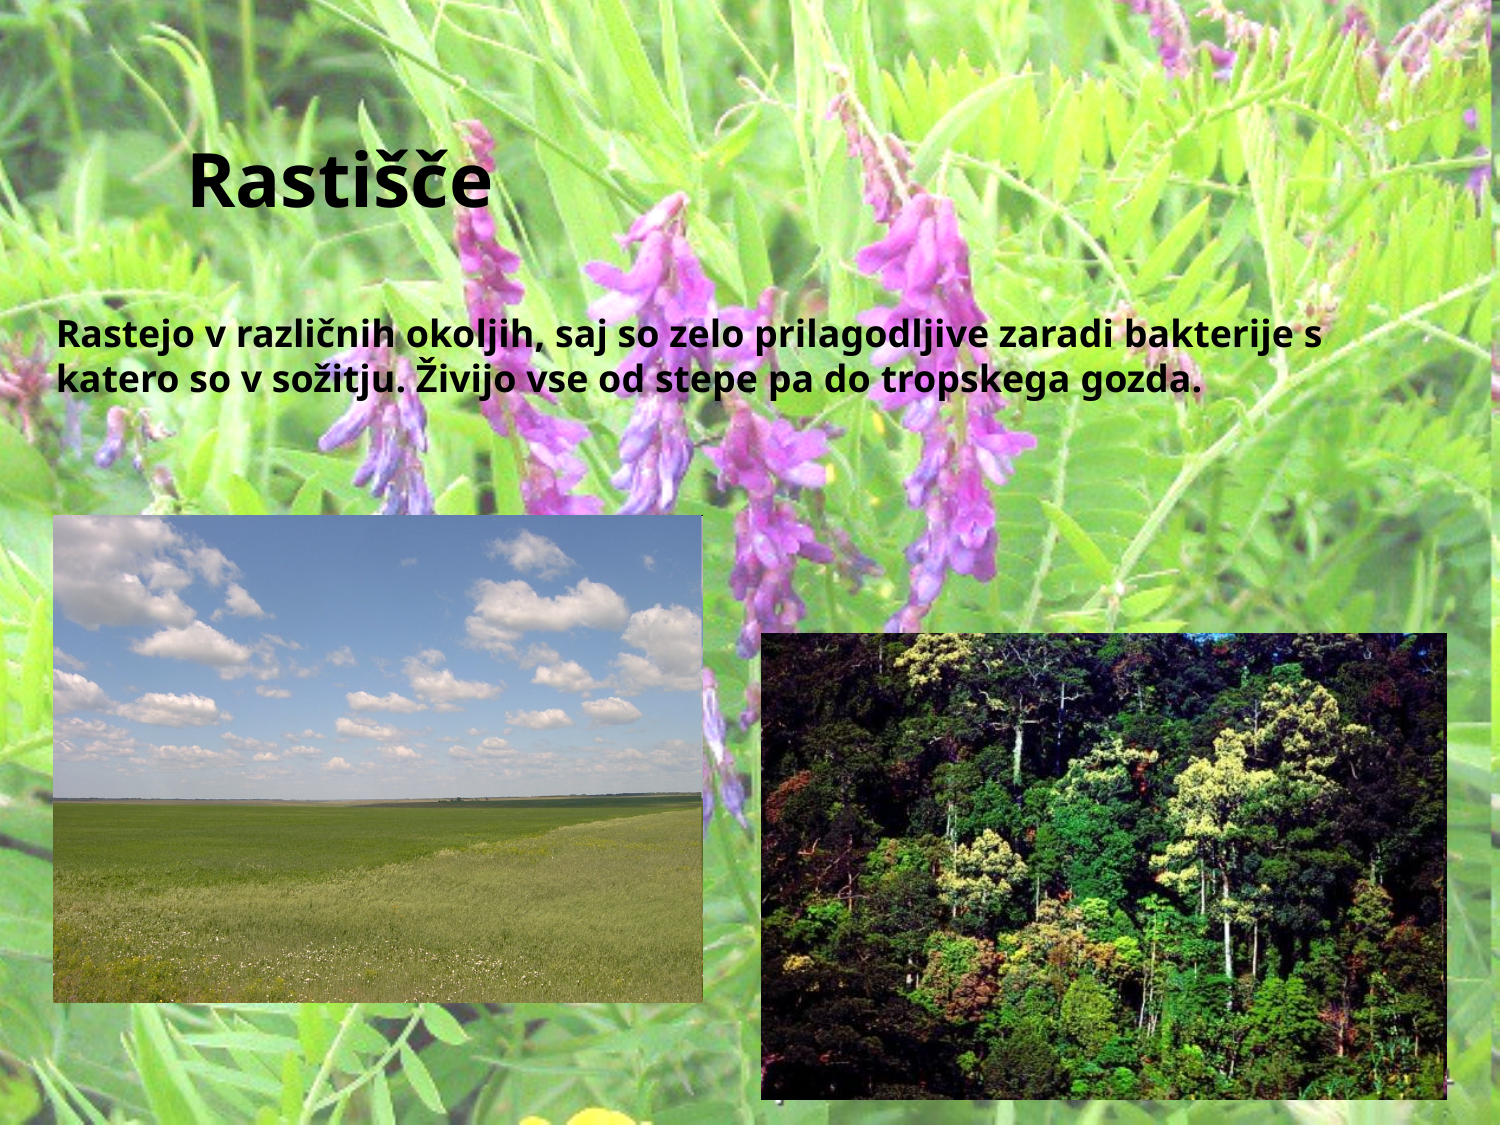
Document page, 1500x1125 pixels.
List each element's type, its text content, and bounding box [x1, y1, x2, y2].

text_box Rastišče [88, 125, 592, 241]
picture [0, 0, 1500, 1125]
text_box Rastejo v različnih okoljih, saj so zelo prilagodljive zaradi bakterije s katero so v sožitju. Živijo vse od stepe pa do tropskega gozda. [41, 302, 1435, 465]
